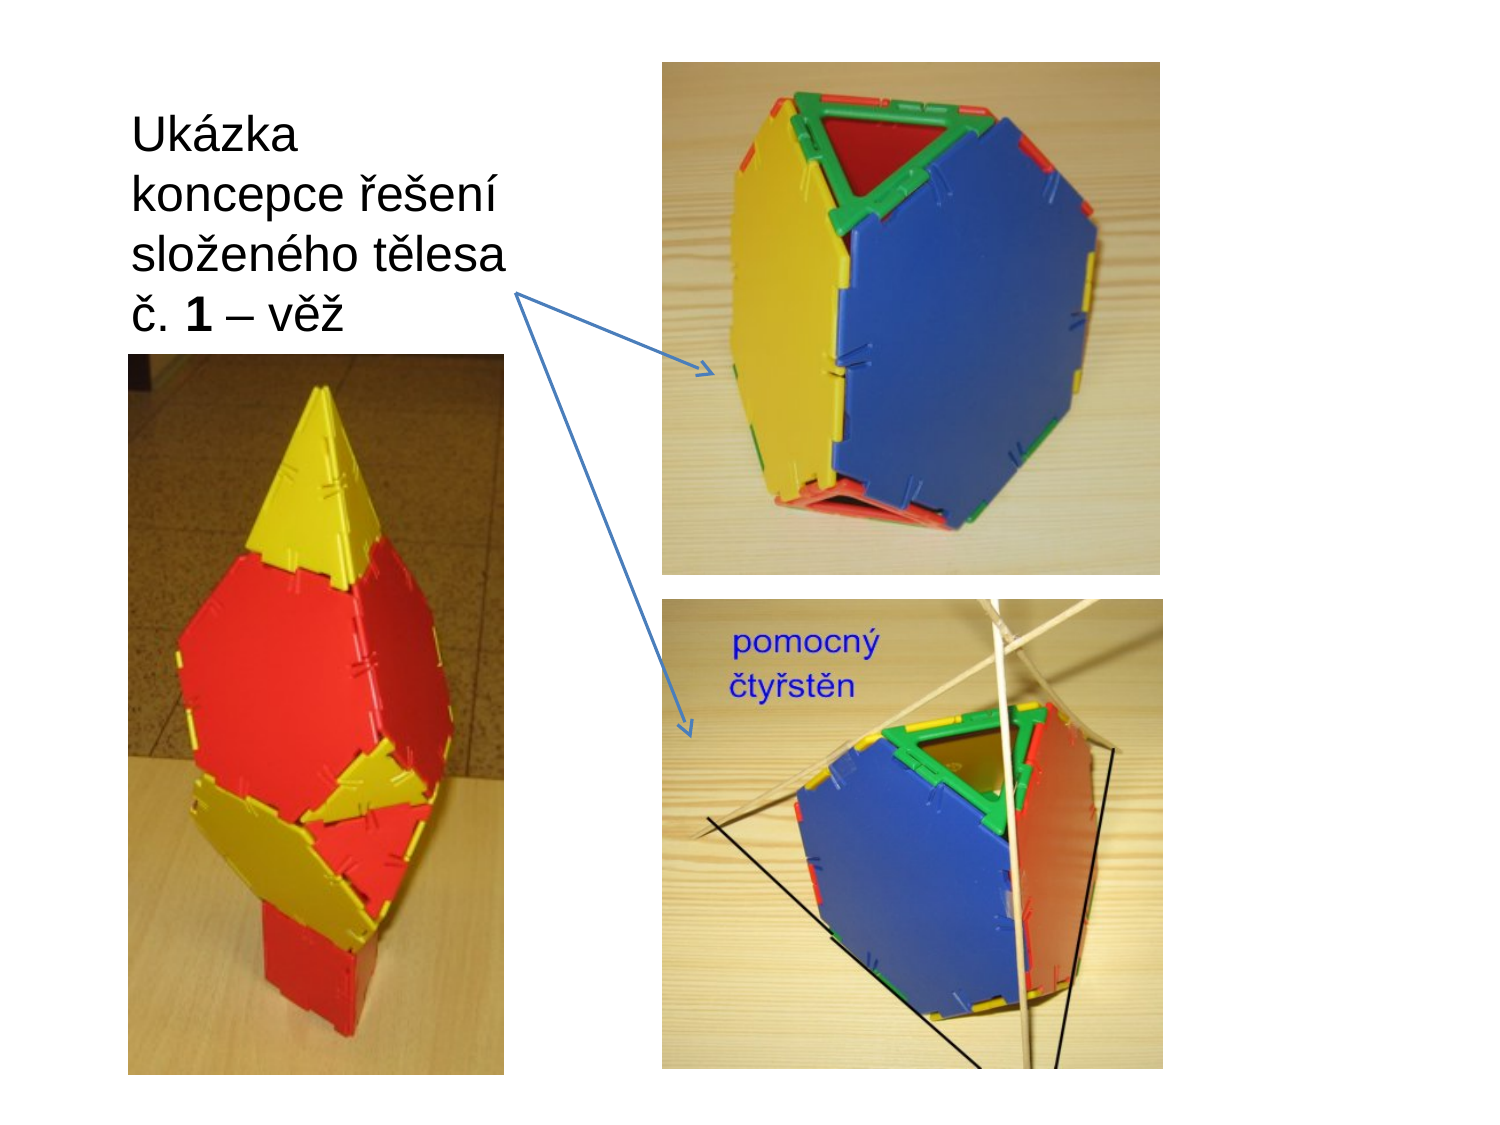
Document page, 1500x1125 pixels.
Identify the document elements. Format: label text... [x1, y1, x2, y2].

picture [662, 599, 1163, 1069]
picture [662, 62, 1160, 576]
picture [128, 354, 504, 1075]
text_box Ukázka koncepce řešení složeného tělesa č. 1 ‒ věž [117, 93, 528, 350]
